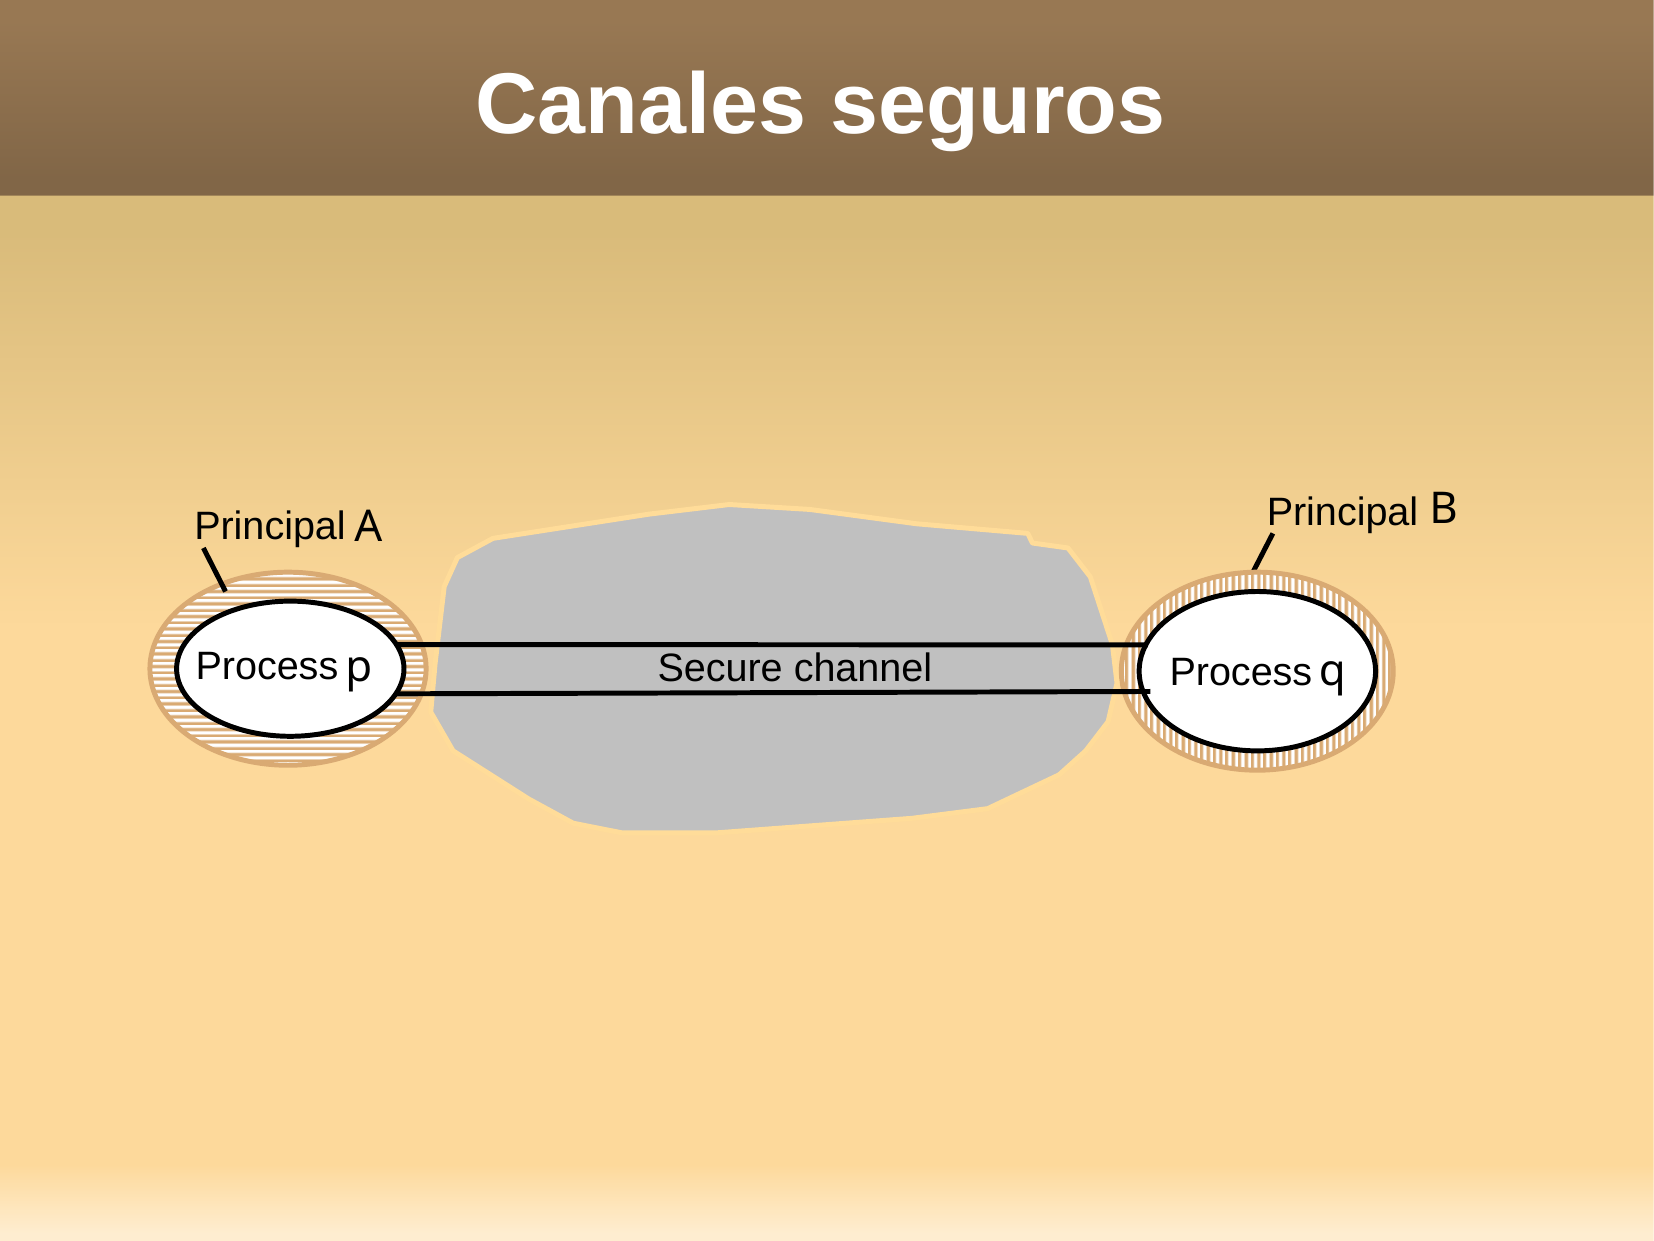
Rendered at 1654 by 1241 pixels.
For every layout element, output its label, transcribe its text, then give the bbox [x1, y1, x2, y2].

text_box q [1324, 664, 1337, 682]
text_box A [363, 515, 373, 528]
text_box [437, 504, 1112, 642]
text_box Process [1169, 646, 1319, 694]
text_box B [1429, 480, 1458, 533]
text_box Secure channel [657, 641, 933, 690]
text_box p [345, 637, 373, 690]
text_box Principal [194, 500, 354, 548]
text_box A [354, 497, 383, 550]
text_box [149, 572, 427, 766]
text_box [430, 695, 1115, 833]
text_box q [1319, 641, 1347, 695]
title Canales seguros [76, 0, 1565, 208]
text_box p [353, 660, 366, 678]
text_box [1121, 572, 1394, 771]
text_box [432, 648, 657, 691]
text_box [933, 648, 1118, 689]
text_box Principal [1266, 485, 1430, 534]
text_box Process [195, 640, 345, 688]
picture [0, 0, 1654, 1241]
